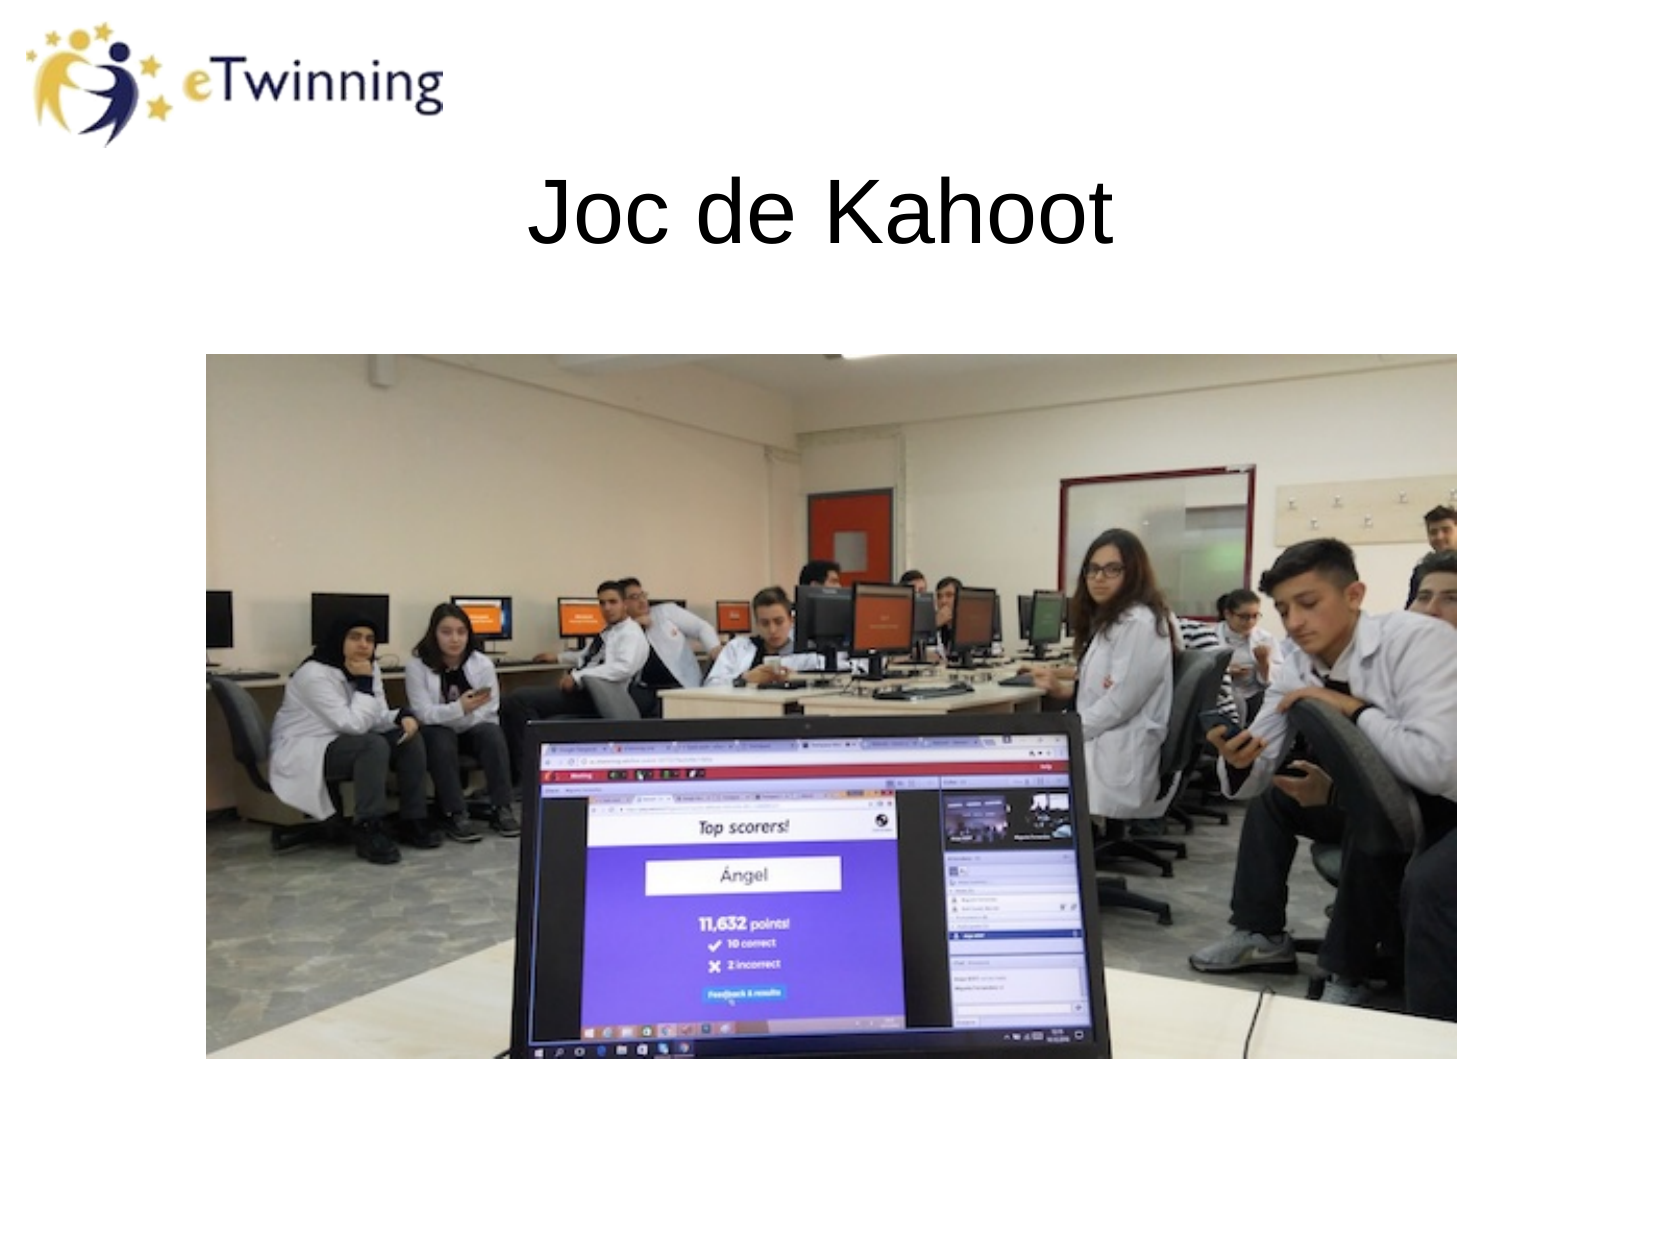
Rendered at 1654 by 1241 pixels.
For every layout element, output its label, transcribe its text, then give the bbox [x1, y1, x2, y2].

picture [26, 20, 443, 148]
title Joc de Kahoot [76, 127, 1565, 296]
picture [206, 354, 1457, 1059]
